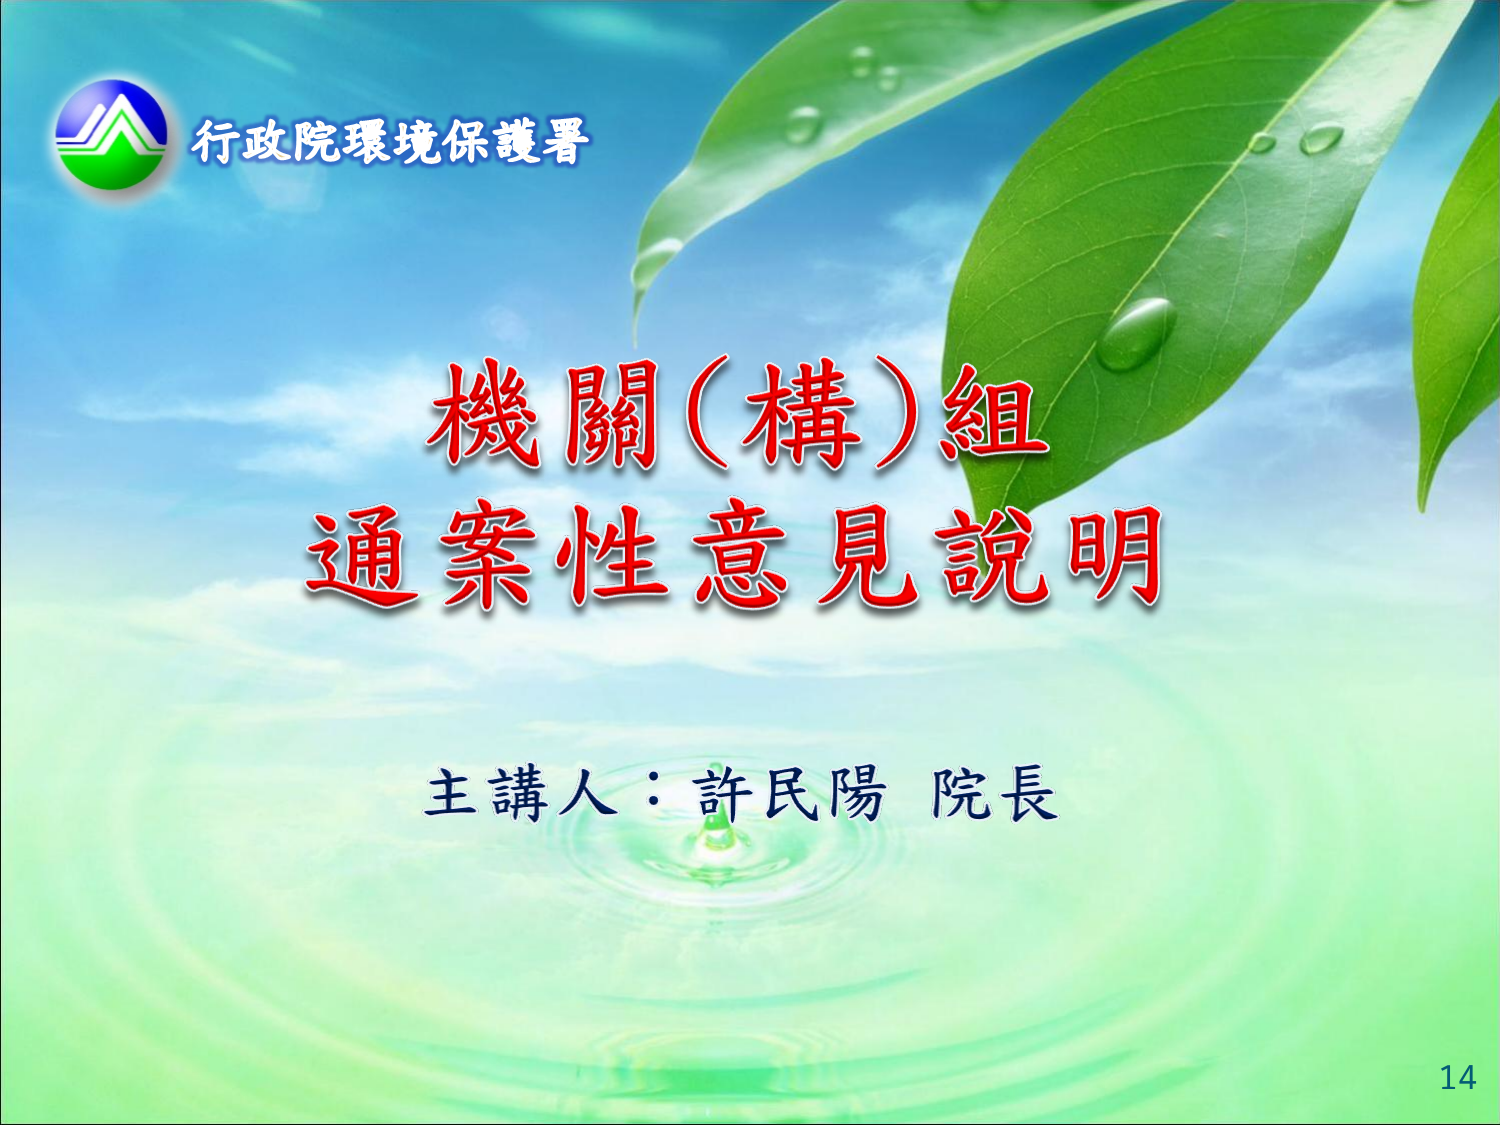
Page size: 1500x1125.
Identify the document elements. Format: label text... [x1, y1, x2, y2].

picture [0, 0, 1500, 1125]
text_box <編號> [1387, 1023, 1478, 1102]
